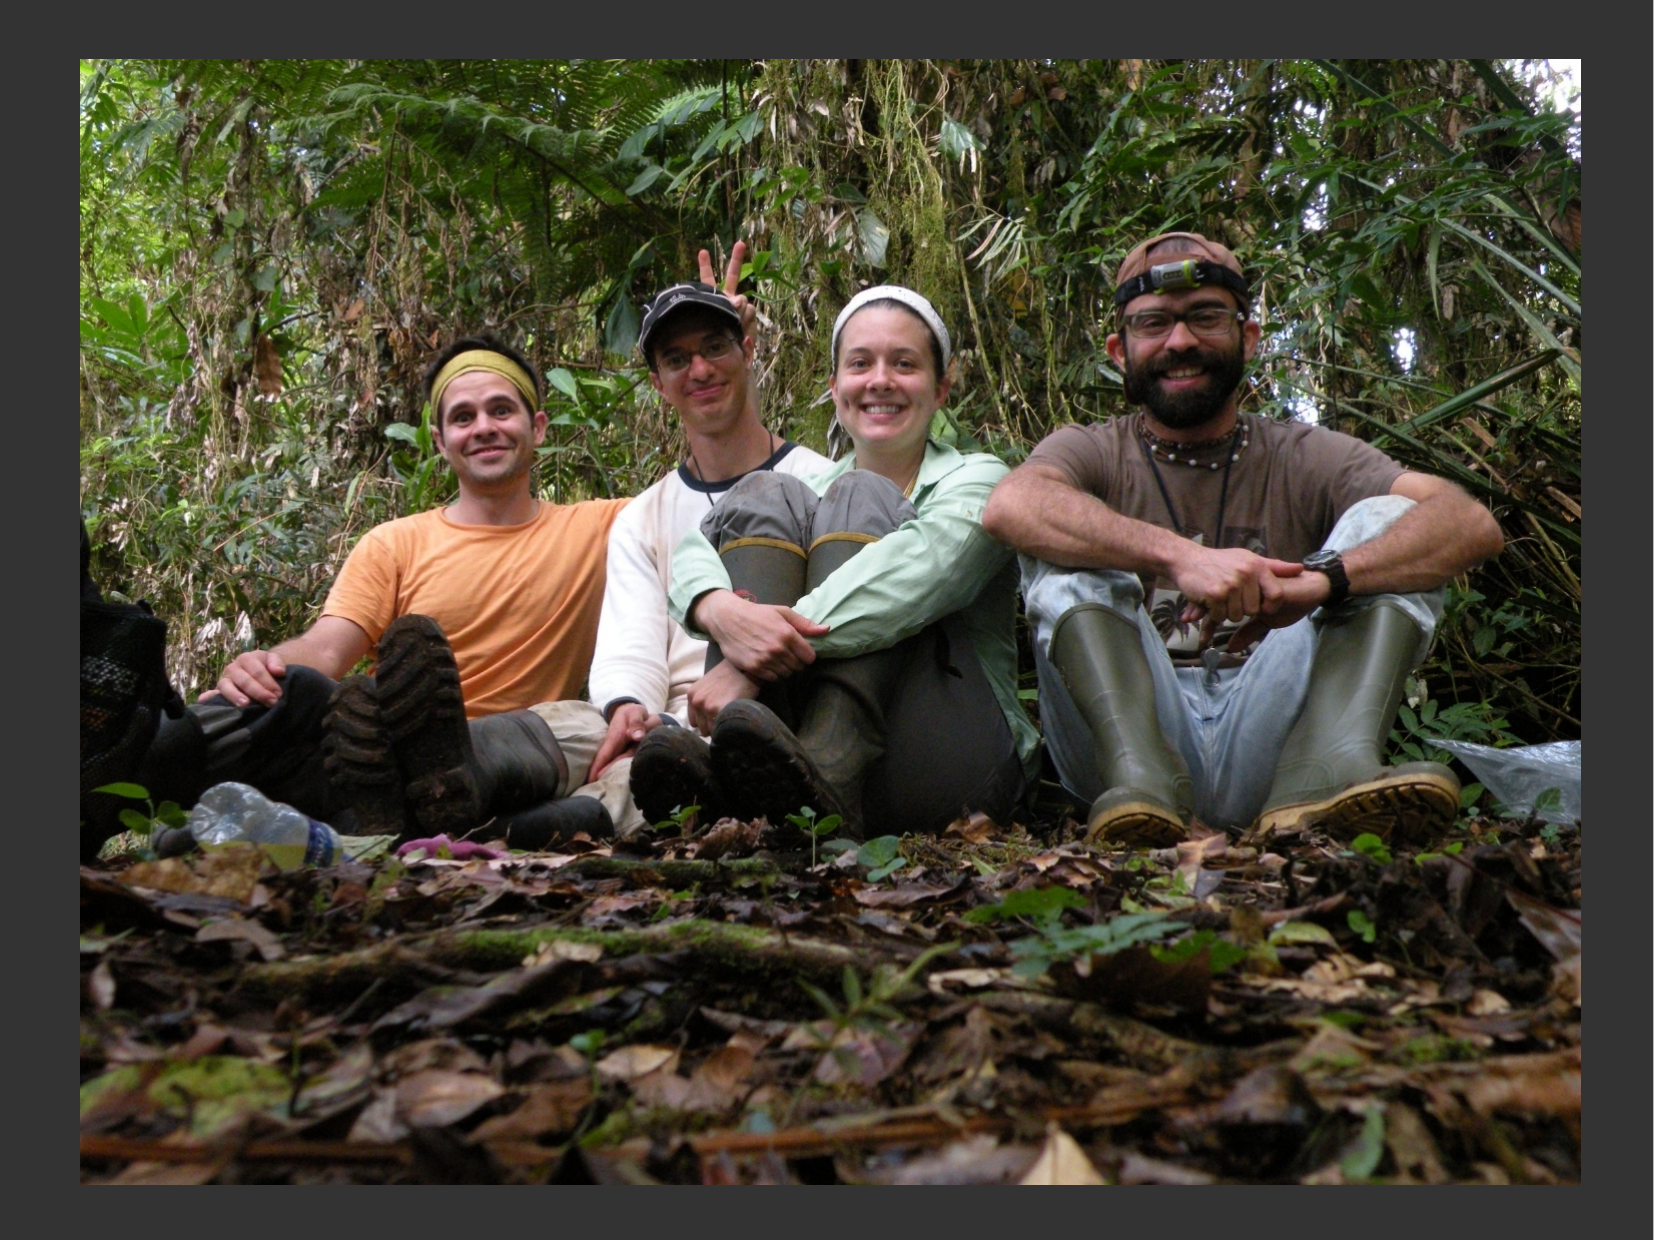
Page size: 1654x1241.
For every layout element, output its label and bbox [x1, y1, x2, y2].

picture [80, 59, 1581, 1185]
